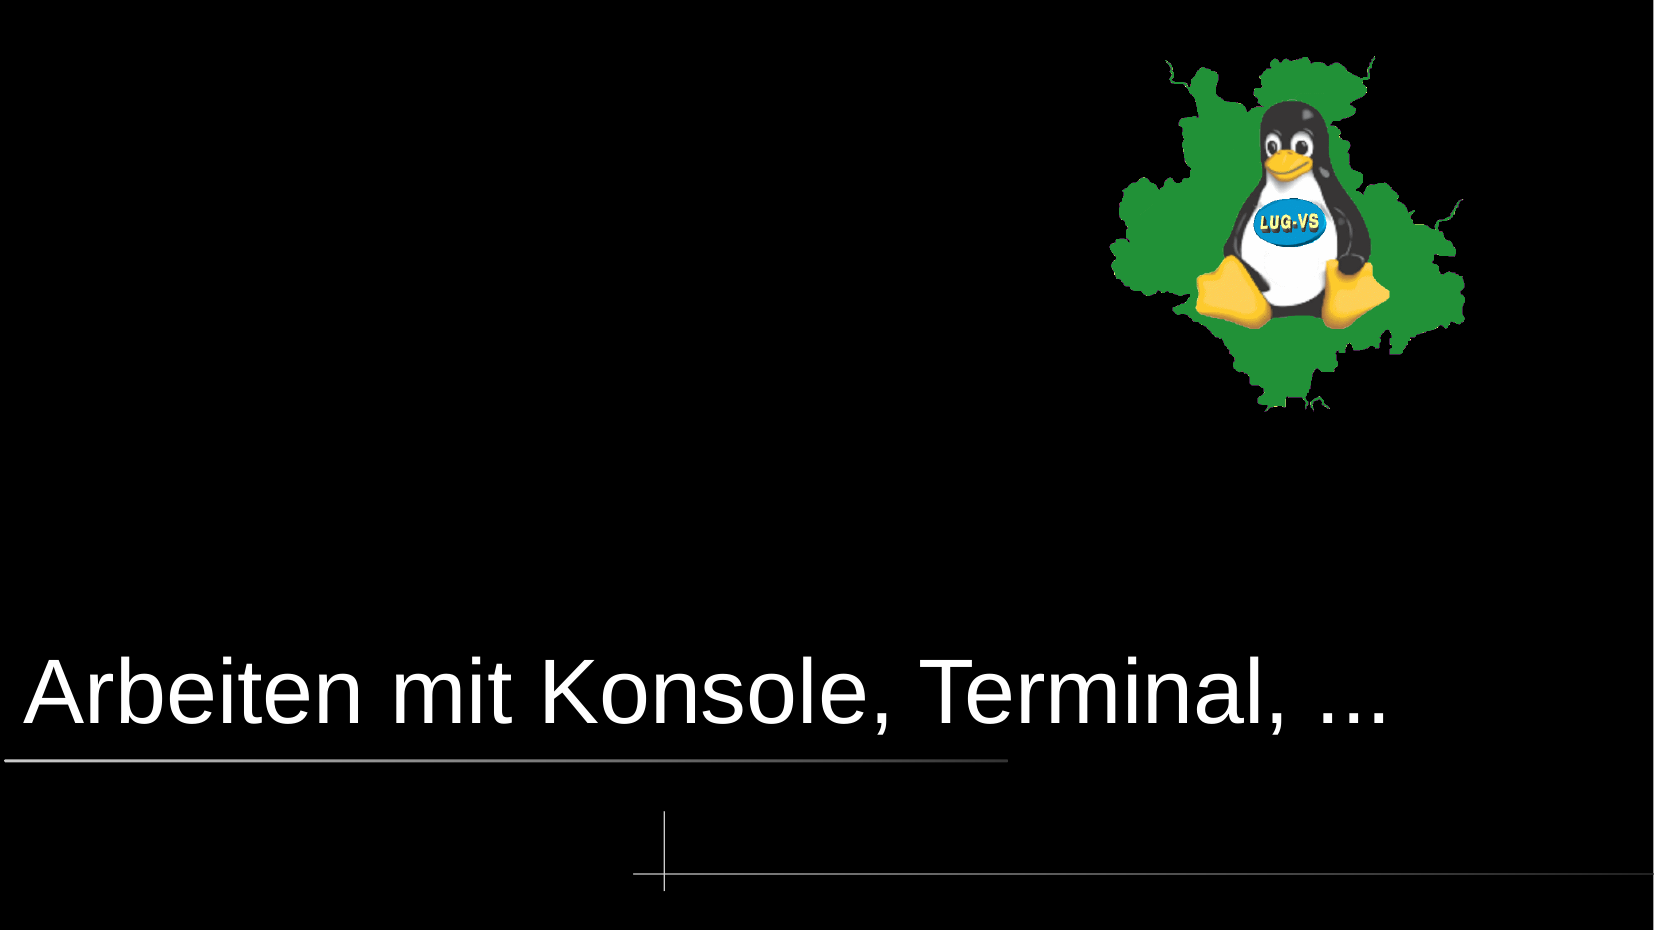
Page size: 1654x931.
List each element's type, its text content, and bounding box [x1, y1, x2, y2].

title Arbeiten mit Konsole, Terminal, ... [23, 637, 1501, 746]
picture [1099, 46, 1477, 414]
